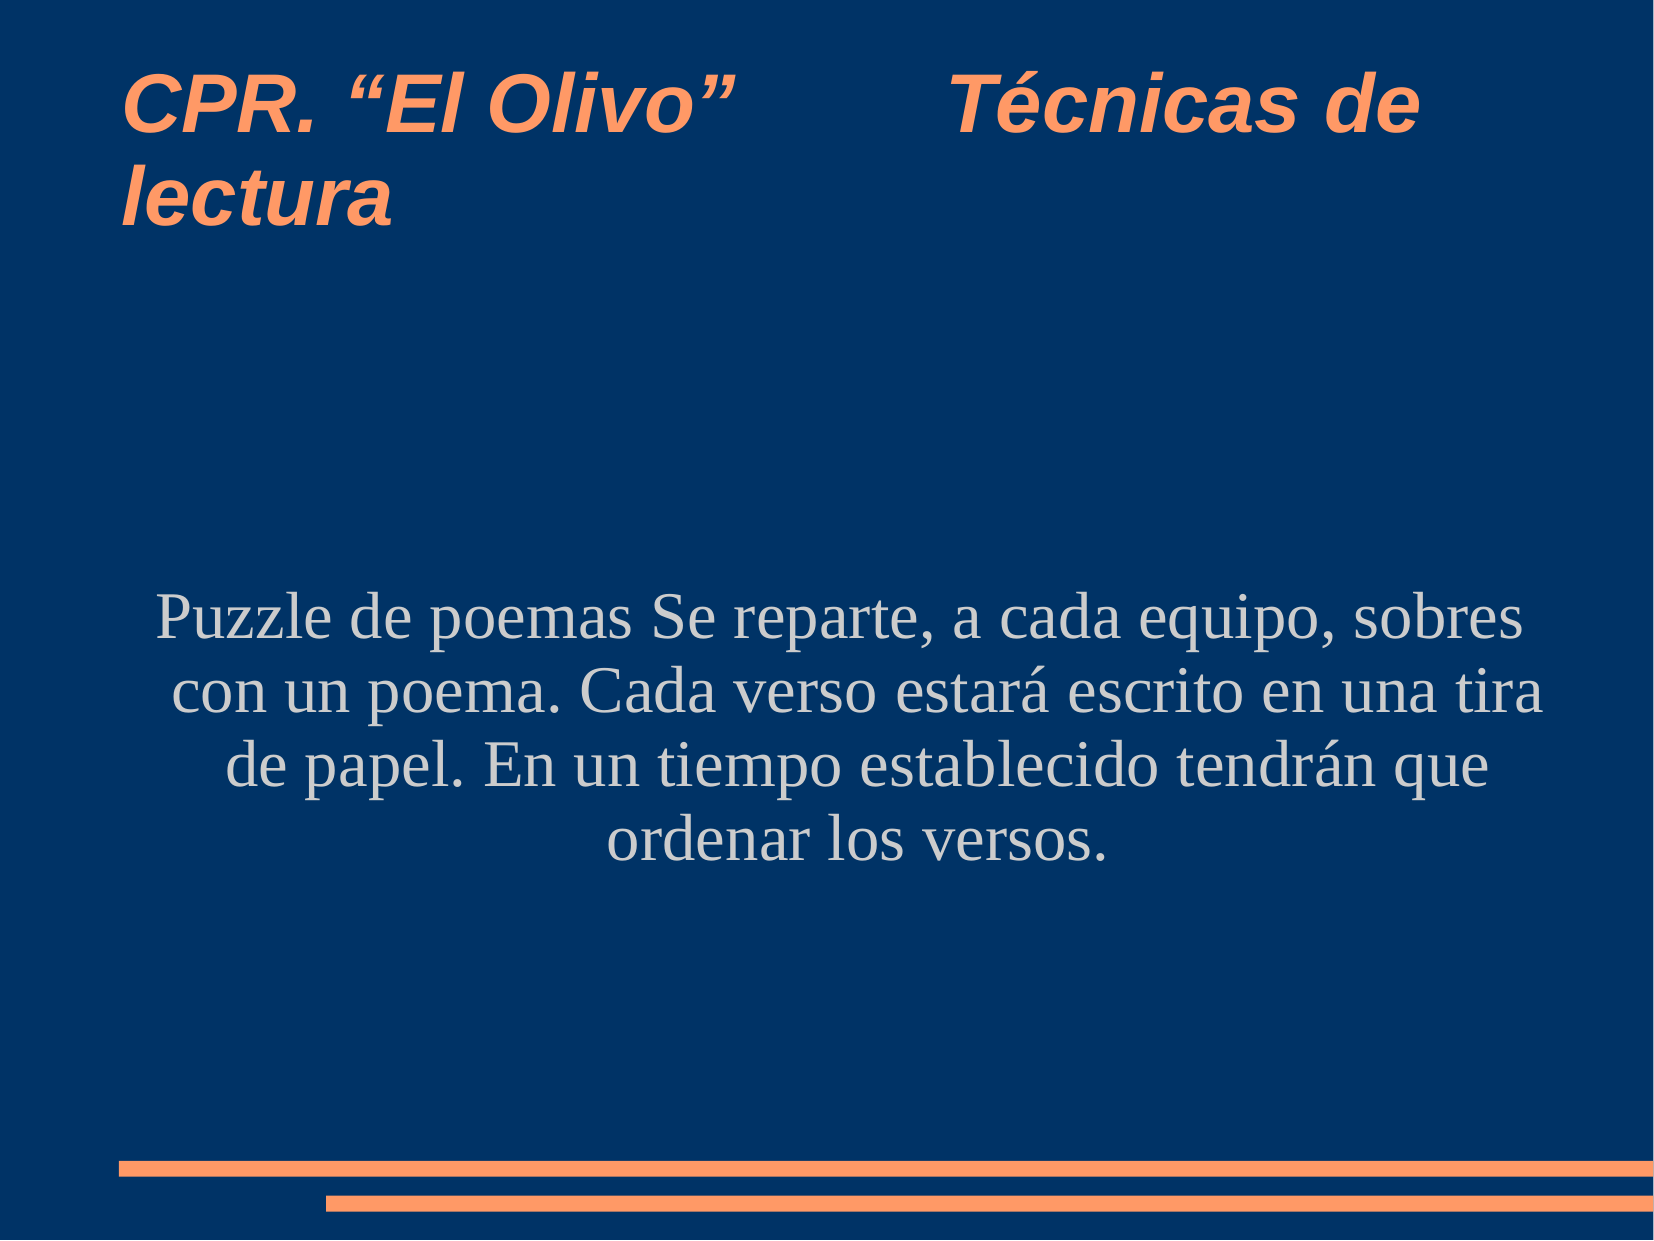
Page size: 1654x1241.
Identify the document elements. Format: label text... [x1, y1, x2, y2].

title CPR. “El Olivo” Técnicas de lectura [121, 46, 1534, 254]
subtitle Puzzle de poemas Se reparte, a cada equipo, sobres con un poema. Cada verso estará escrito en una tira de papel. En un tiempo establecido tendrán que ordenar los versos. [121, 322, 1561, 1132]
